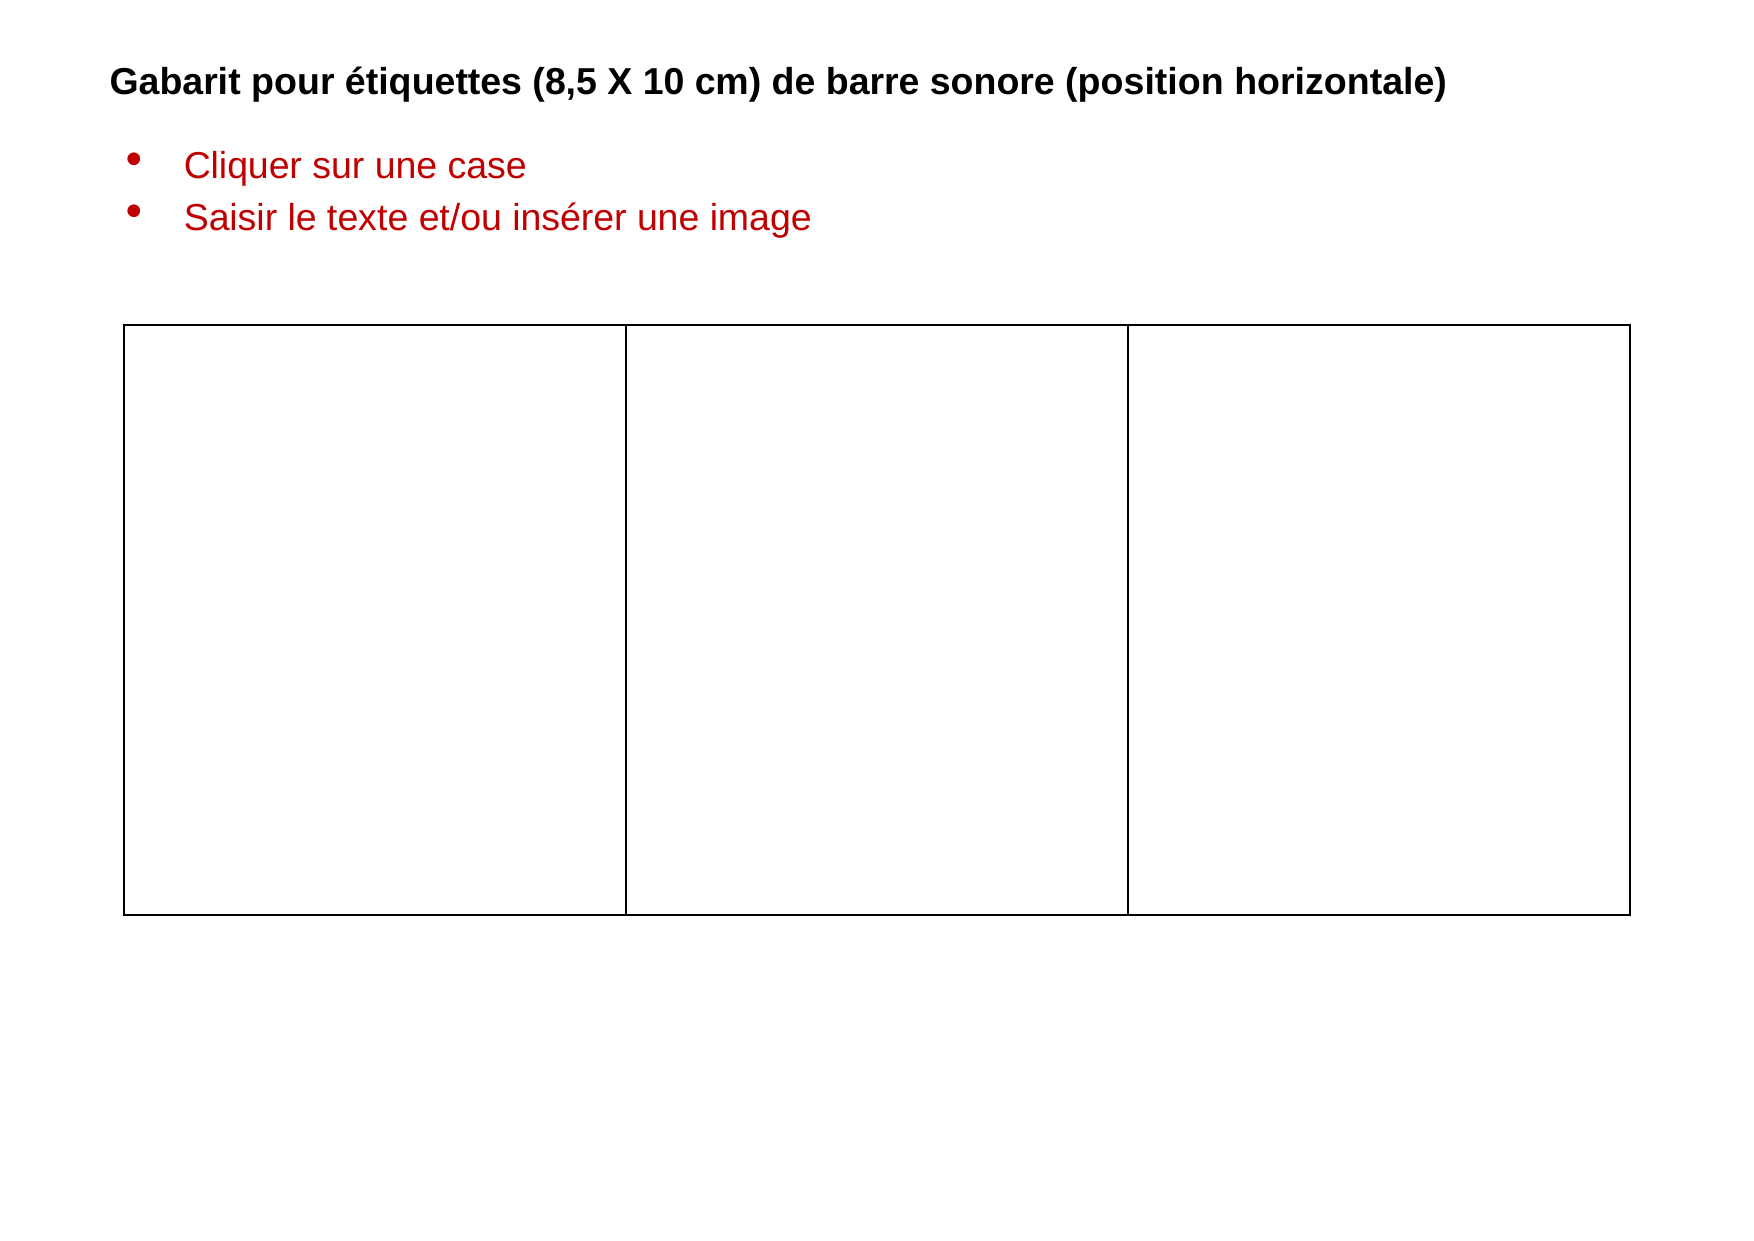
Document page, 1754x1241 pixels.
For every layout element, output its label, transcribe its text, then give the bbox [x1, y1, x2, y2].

text_box Cliquer sur une case Saisir le texte et/ou insérer une image [112, 127, 990, 246]
text_box Gabarit pour étiquettes (8,5 X 10 cm) de barre sonore (position horizontale) [94, 42, 1601, 110]
table_header [627, 326, 1127, 914]
table_header [1129, 326, 1629, 914]
table_header [125, 326, 625, 914]
